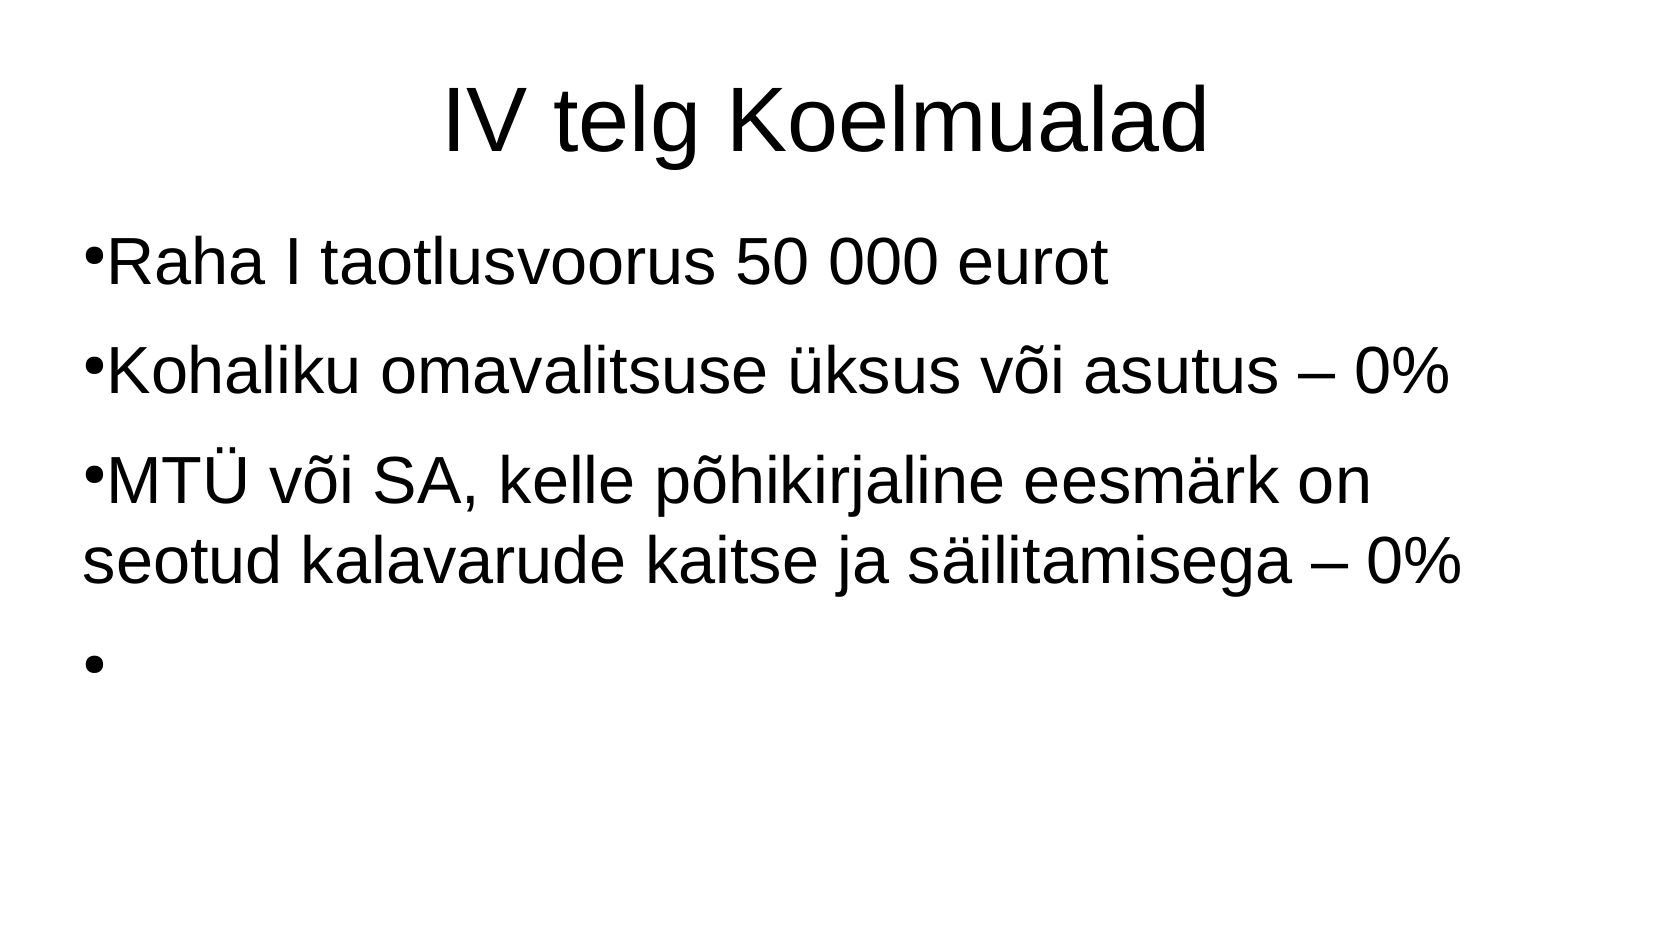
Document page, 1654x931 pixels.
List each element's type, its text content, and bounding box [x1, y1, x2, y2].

title IV telg Koelmualad [82, 37, 1571, 193]
list Raha I taotlusvoorus 50 000 eurot Kohaliku omavalitsuse üksus või asutus – 0% MTÜ või SA, kelle põhikirjaline eesmärk on seotud kalavarude kaitse ja säilitamisega – 0% [82, 217, 1571, 758]
